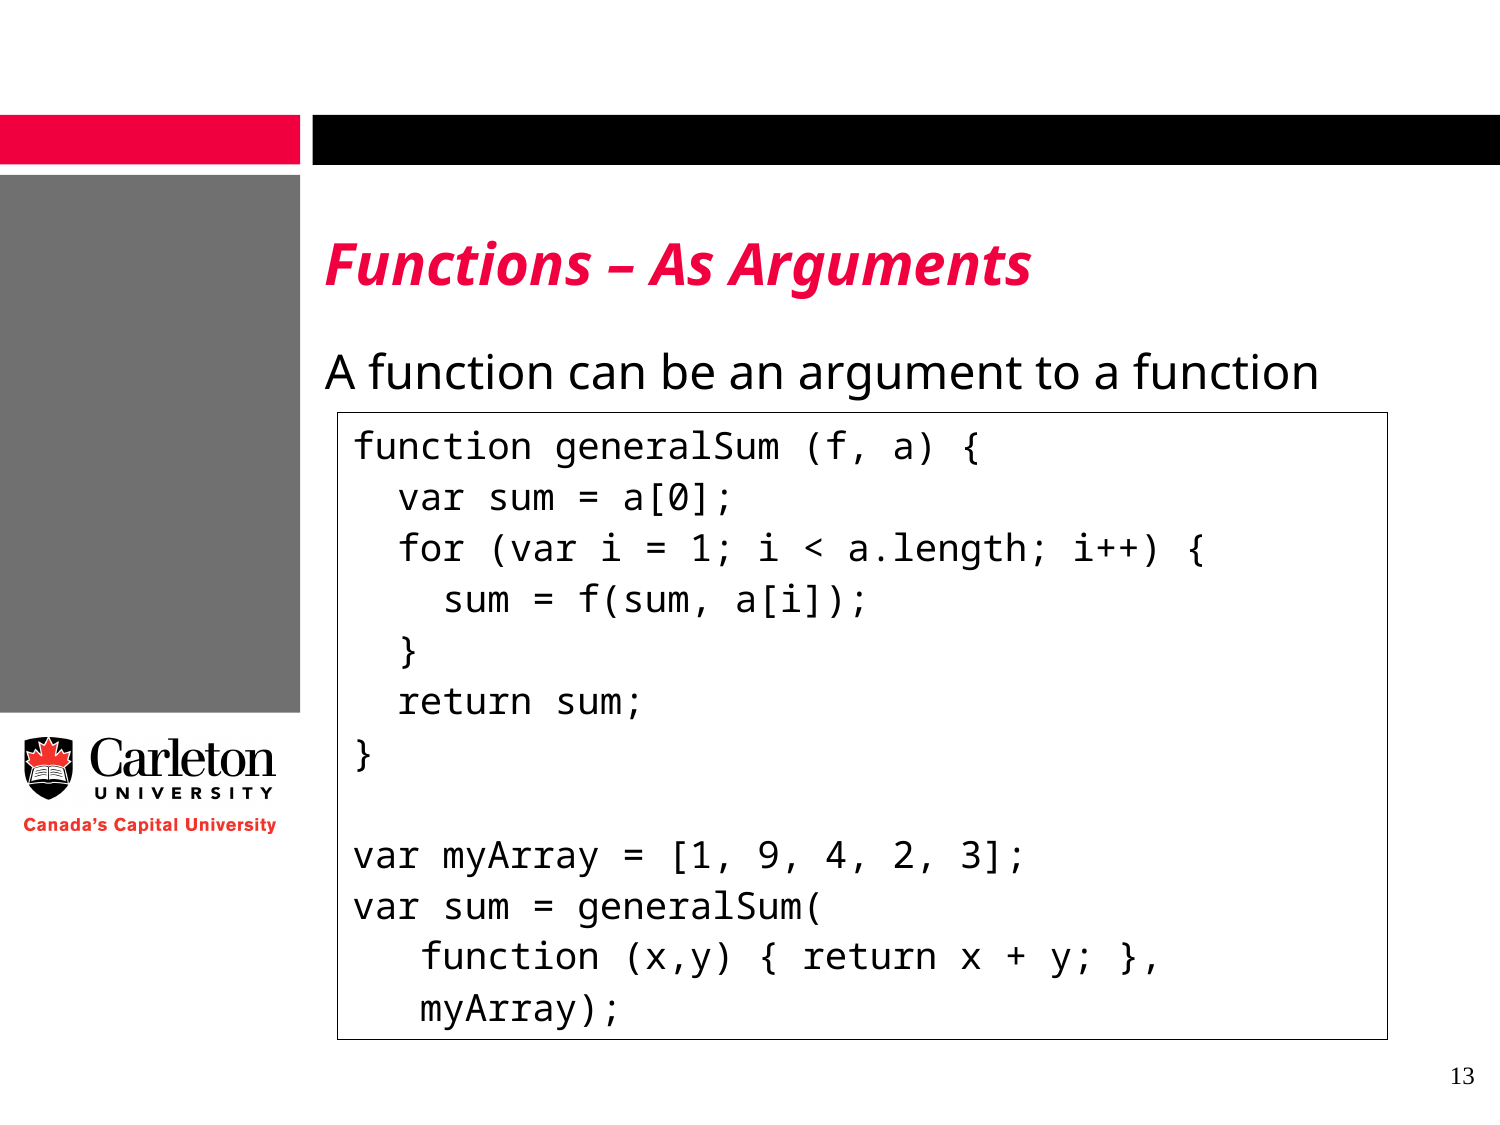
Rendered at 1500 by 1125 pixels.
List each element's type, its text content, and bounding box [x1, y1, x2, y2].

title Functions – As Arguments [324, 194, 1450, 324]
list A function can be an argument to a function [338, 971, 1387, 1036]
picture [24, 737, 276, 834]
list A function can be an argument to a function [324, 324, 1450, 1036]
text_box function generalSum (f, a) { var sum = a[0]; for (var i = 1; i < a.length; i++) { sum = f(sum, a[i]); } return sum; } var myArray = [1, 9, 4, 2, 3]; var sum = generalSum( function (x,y) { return x + y; }, myArray); [337, 412, 1388, 971]
